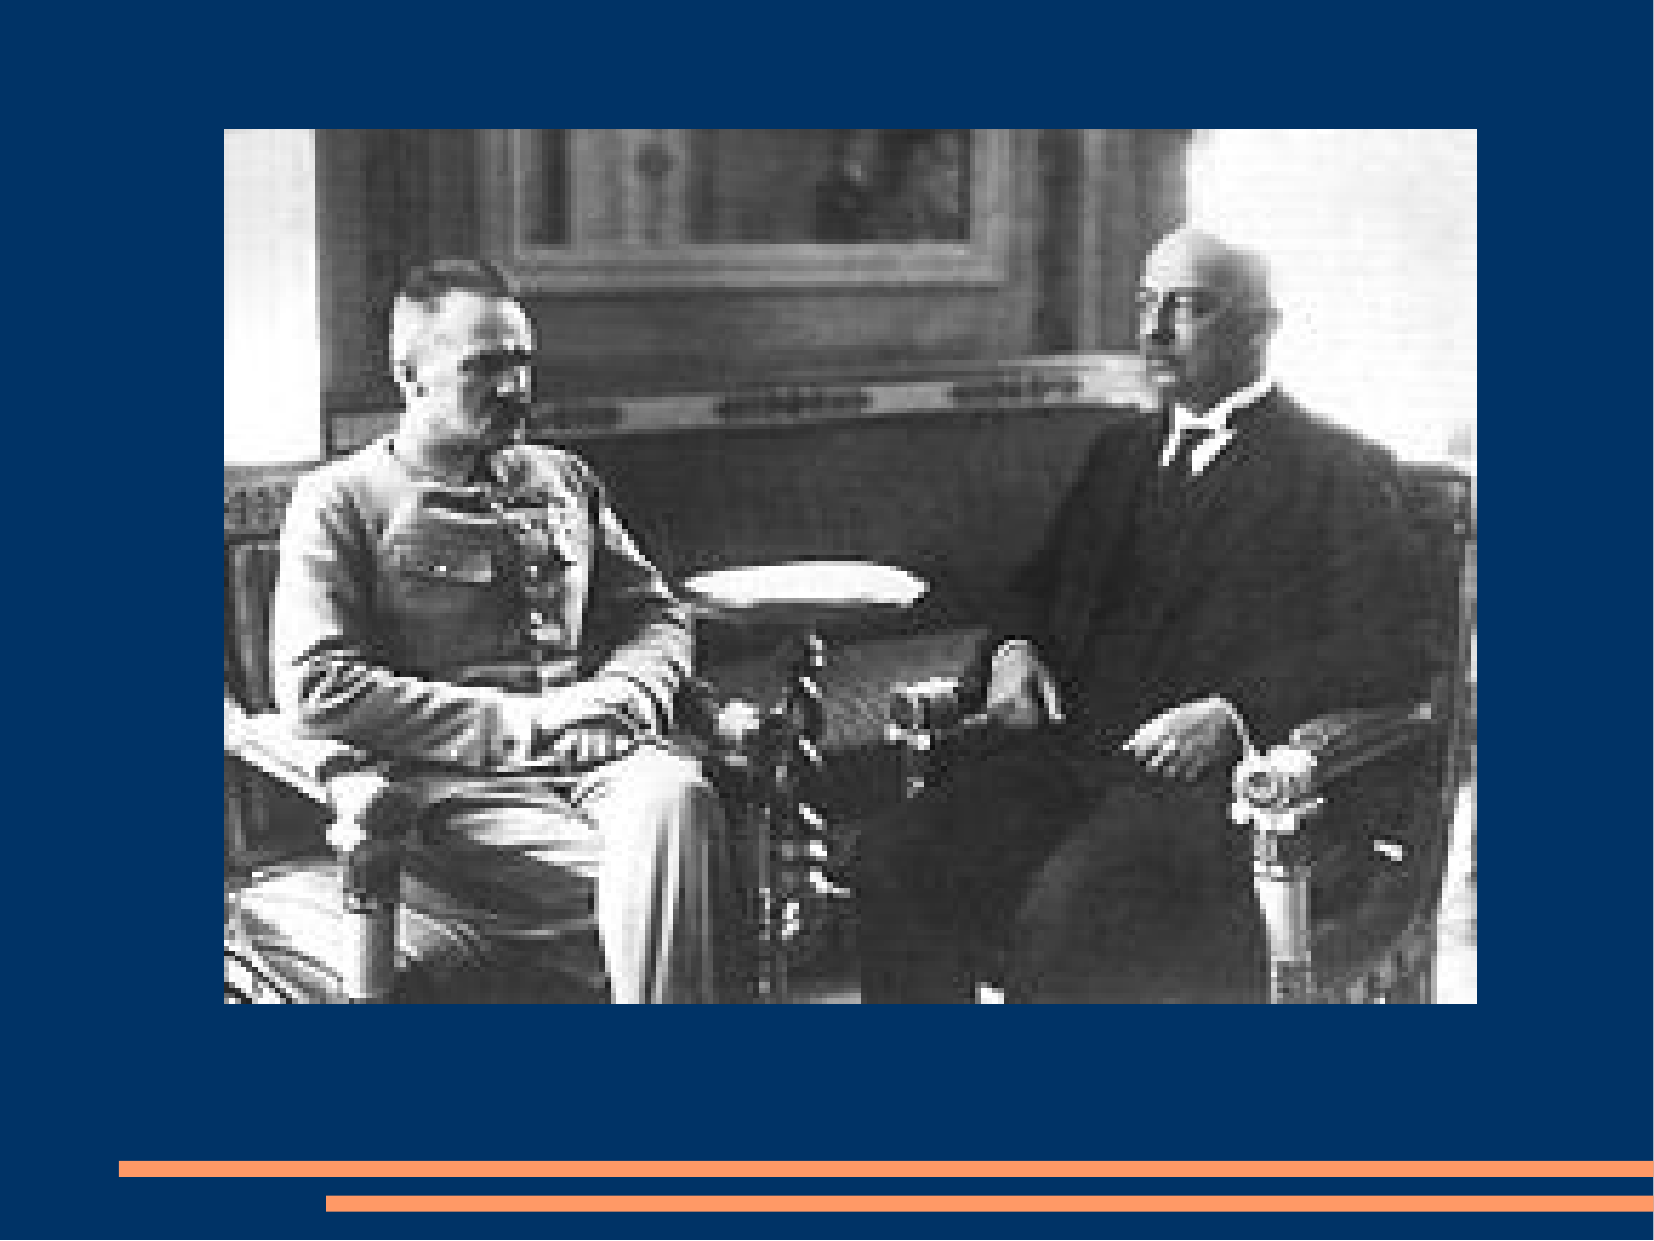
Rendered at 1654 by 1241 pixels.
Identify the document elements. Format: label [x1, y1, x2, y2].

picture [224, 129, 1477, 1004]
